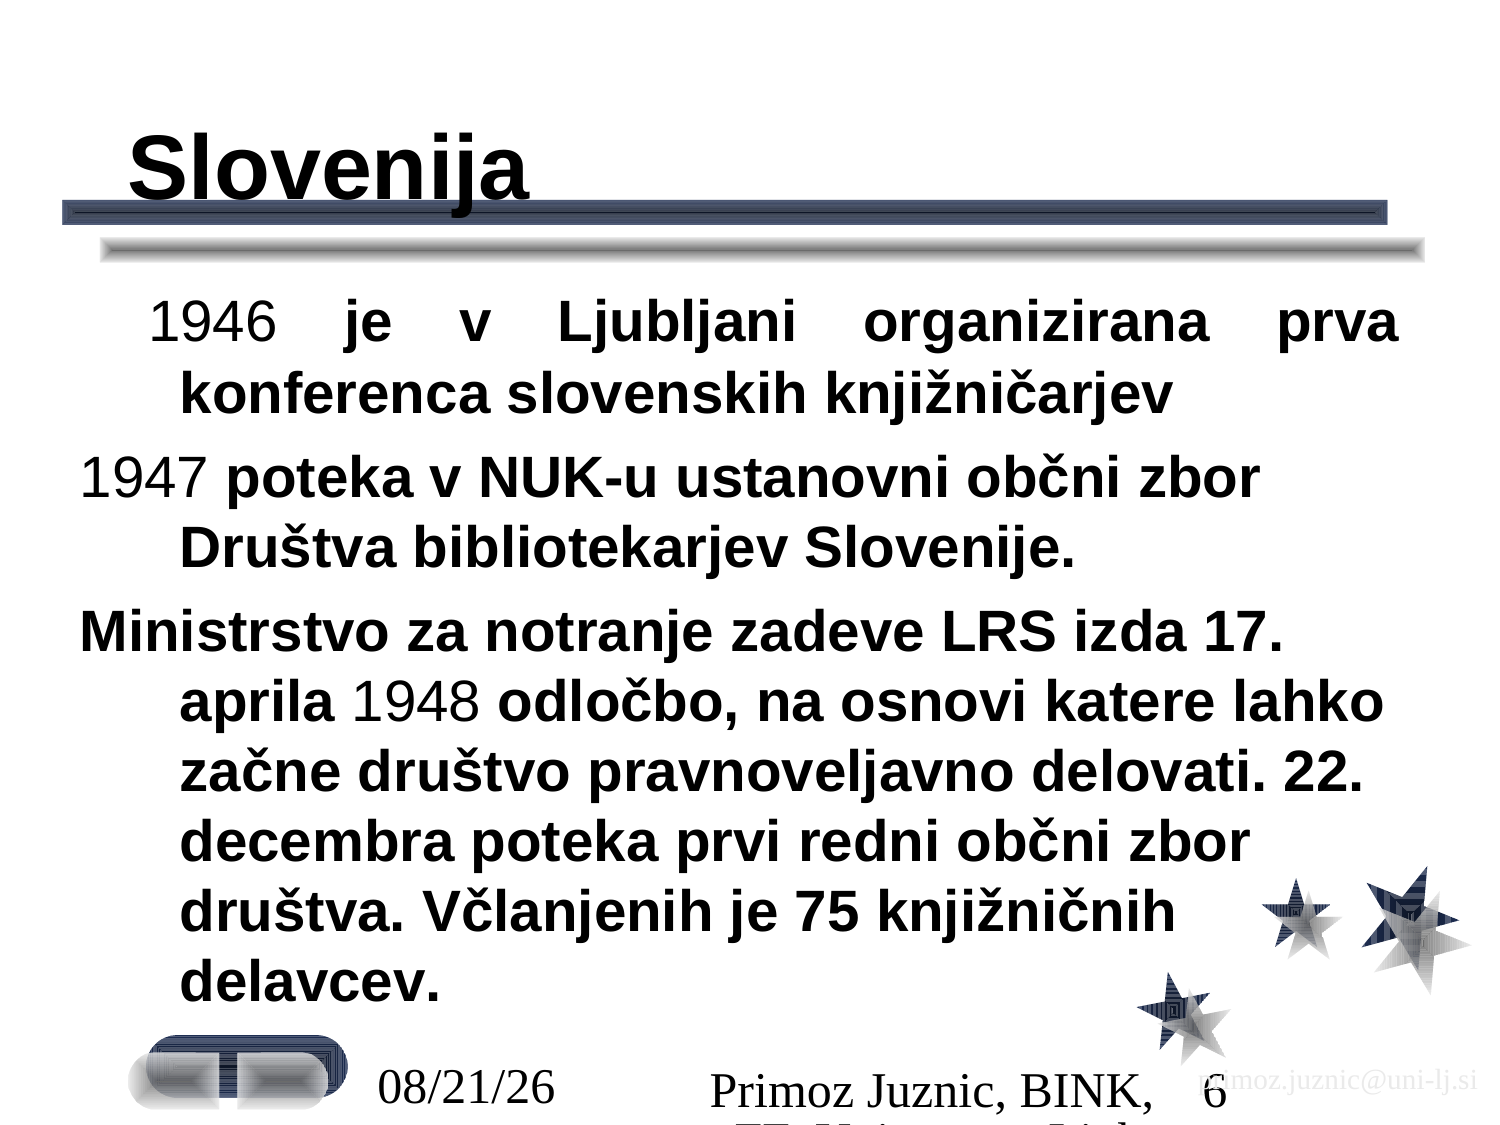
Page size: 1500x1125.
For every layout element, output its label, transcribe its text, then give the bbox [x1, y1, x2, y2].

title Slovenija [112, 37, 1388, 225]
text_box 1946 je v Ljubljani organizirana prva konferenca slovenskih knjižničarjev 1947 poteka v NUK-u ustanovni občni zbor Društva bibliotekarjev Slovenije. Ministrstvo za notranje zadeve LRS izda 17. aprila 1948 odločbo, na osnovi katere lahko začne društvo pravnoveljavno delovati. 22. decembra poteka prvi redni občni zbor društva. Včlanjenih je 75 knjižničnih delavcev. [64, 267, 1415, 1077]
